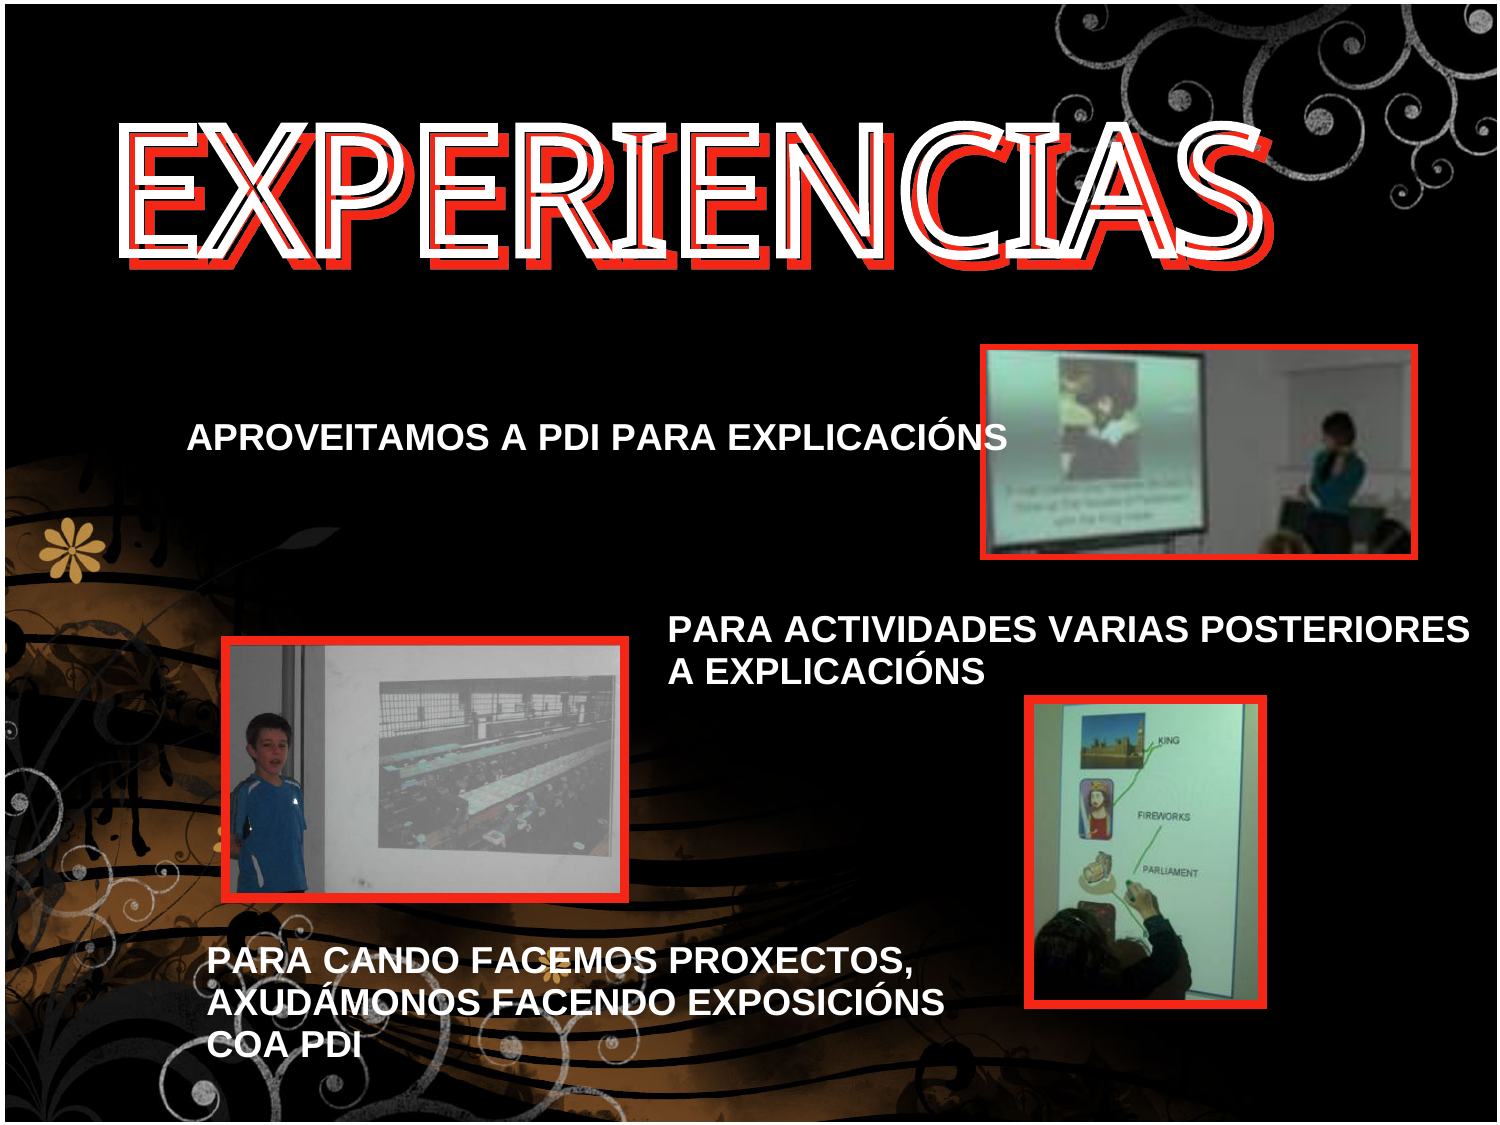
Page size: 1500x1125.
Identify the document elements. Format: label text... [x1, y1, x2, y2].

text_box EXPERIENCIAS [519, 127, 608, 254]
text_box EXPERIENCIAS [780, 127, 879, 254]
text_box EXPERIENCIAS [905, 125, 999, 256]
text_box EXPERIENCIAS [320, 127, 399, 254]
text_box PARA ACTIVIDADES VARIAS POSTERIORES A EXPLICACIÓNS [652, 601, 1487, 701]
text_box APROVEITAMOS A PDI PARA EXPLICACIÓNS [171, 408, 1025, 467]
picture [0, 0, 1500, 1125]
text_box EXPERIENCIAS [1010, 127, 1055, 254]
text_box EXPERIENCIAS [1180, 125, 1258, 256]
text_box PARA CANDO FACEMOS PROXECTOS, AXUDÁMONOS FACENDO EXPOSICIÓNS COA PDI [191, 932, 961, 1074]
text_box EXPERIENCIAS [203, 127, 303, 254]
text_box EXPERIENCIAS [424, 127, 493, 254]
text_box EXPERIENCIAS [685, 127, 754, 254]
text_box EXPERIENCIAS [1061, 126, 1172, 254]
text_box EXPERIENCIAS [617, 127, 662, 254]
text_box EXPERIENCIAS [123, 127, 193, 254]
